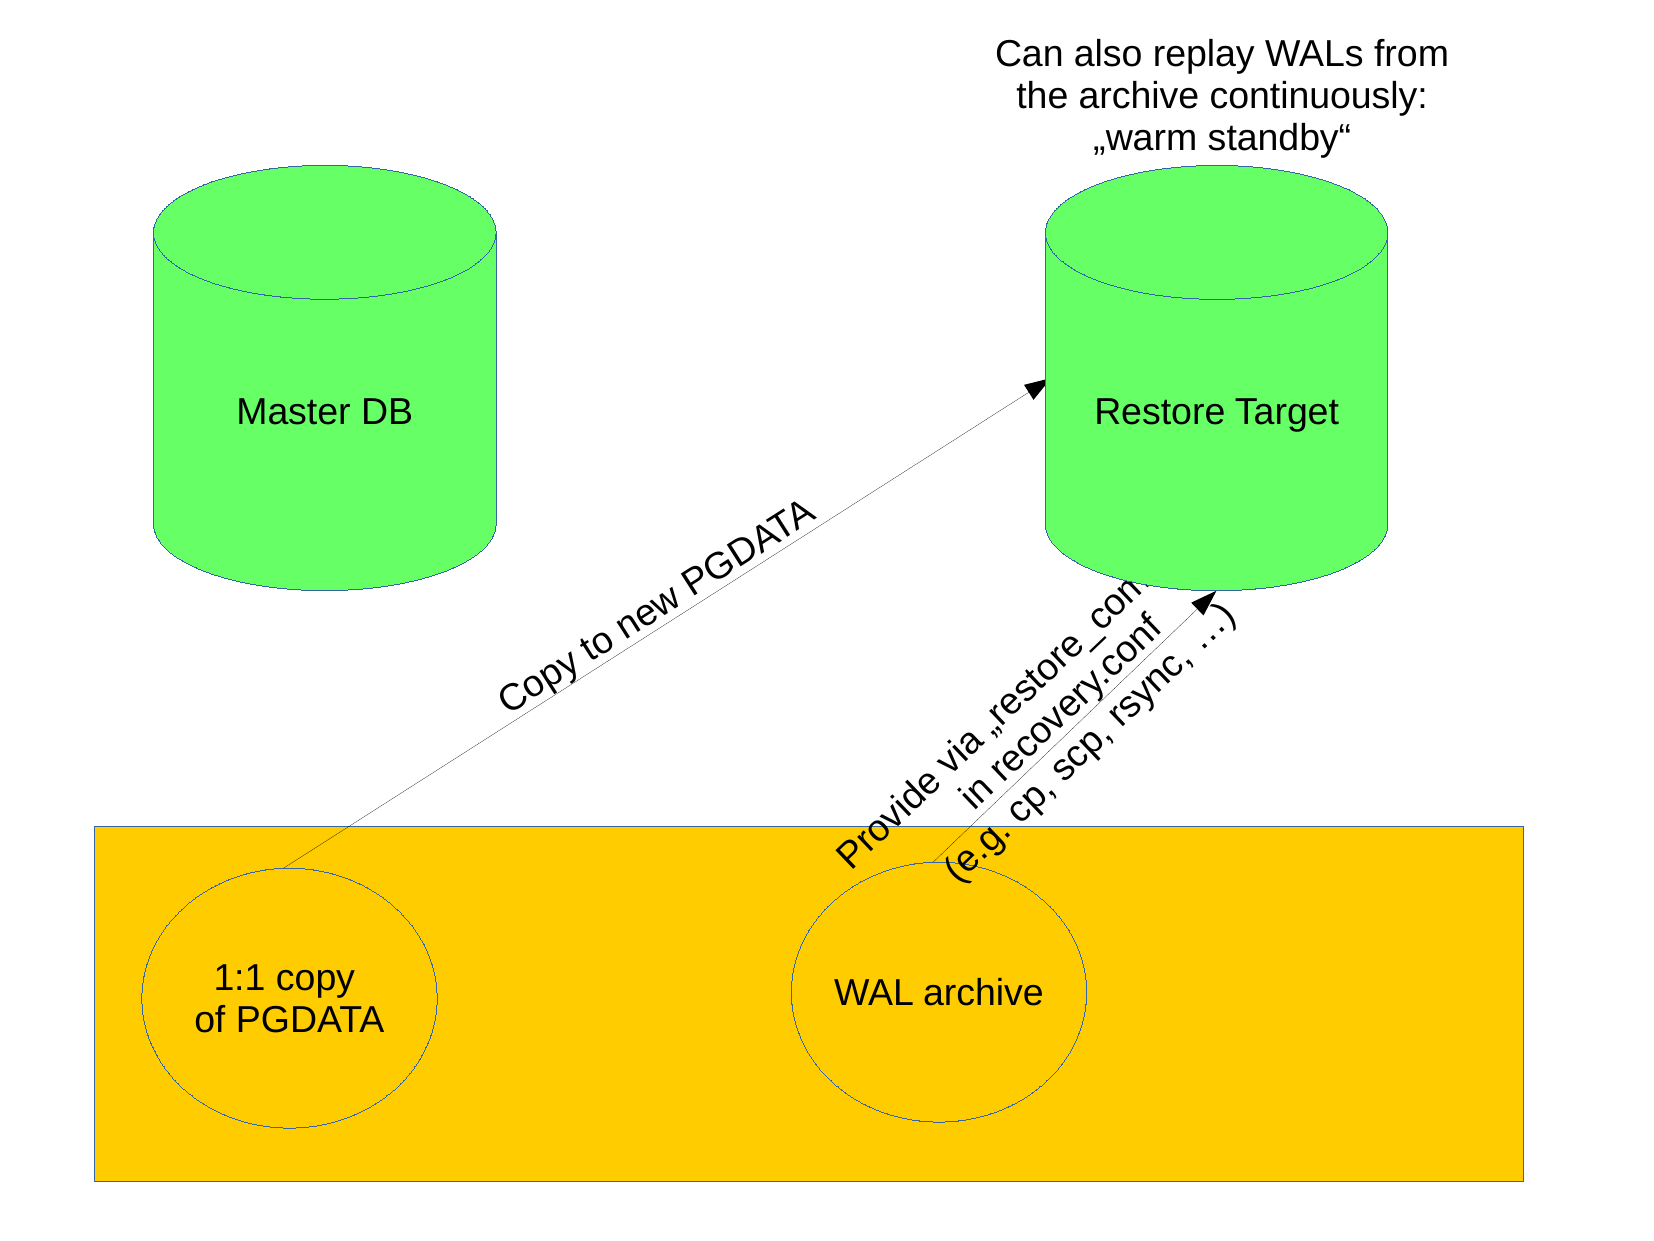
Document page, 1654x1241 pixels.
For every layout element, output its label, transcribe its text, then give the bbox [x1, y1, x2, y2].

text_box [94, 826, 1524, 1182]
text_box 1:1 copy of PGDATA [141, 868, 438, 1129]
text_box Master DB [153, 165, 497, 591]
text_box Can also replay WALs from the archive continuously: „warm standby“ [980, 25, 1465, 167]
text_box Restore Target [1045, 167, 1388, 591]
text_box [872, 826, 886, 838]
text_box WAL archive [791, 862, 1087, 1123]
text_box [961, 853, 970, 863]
